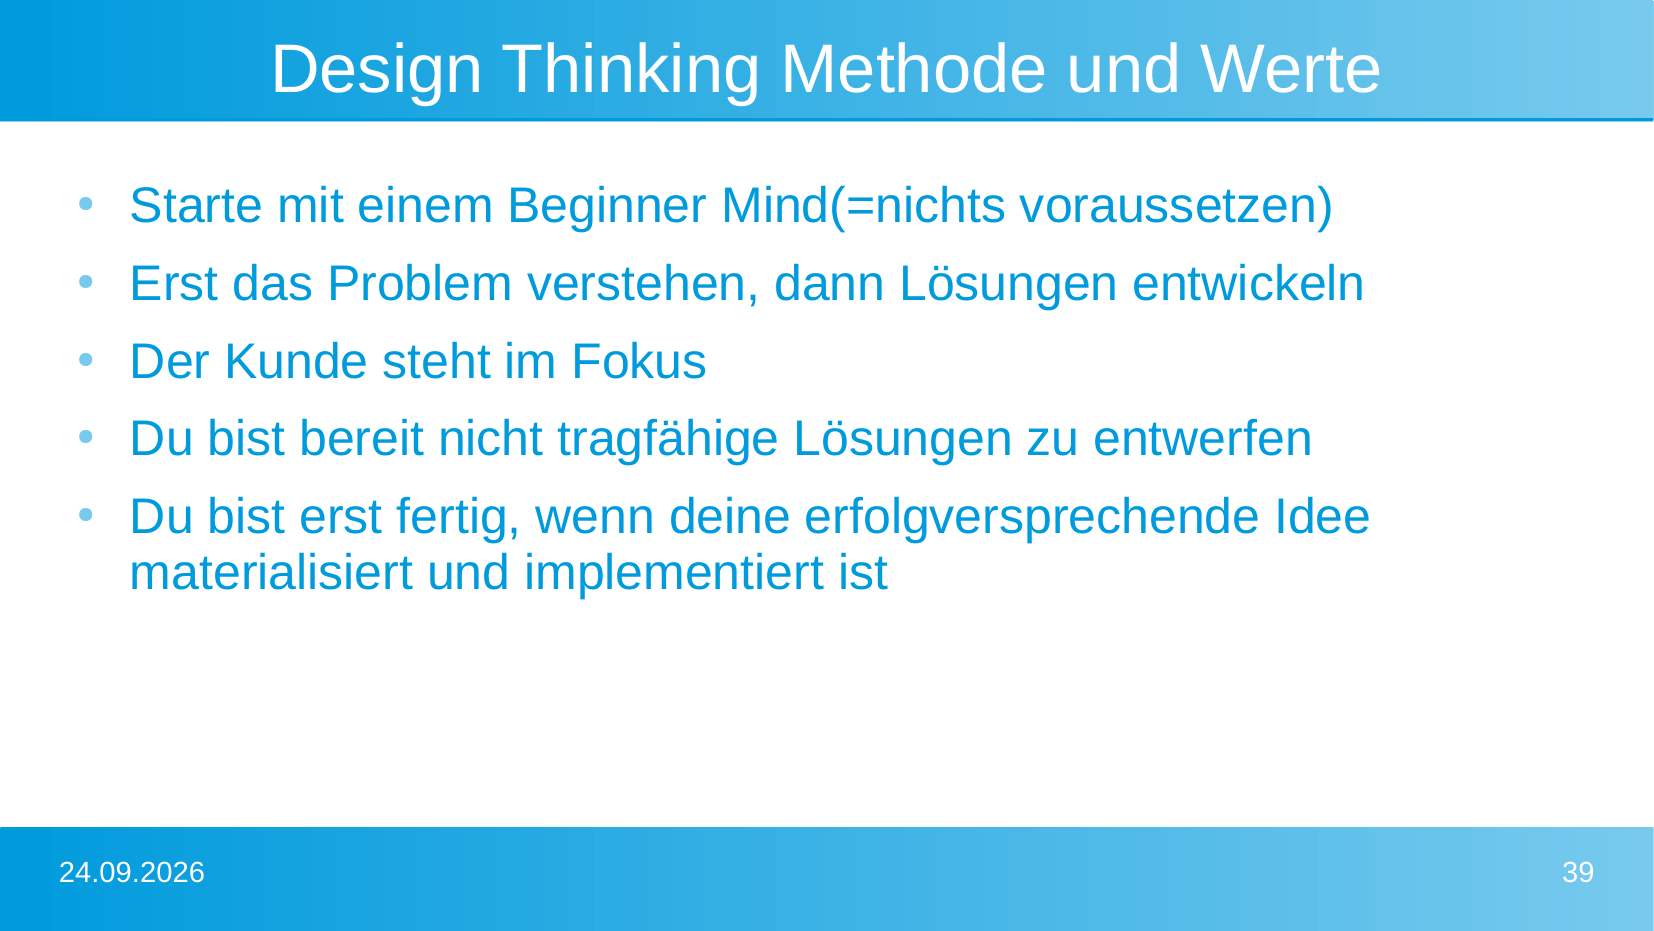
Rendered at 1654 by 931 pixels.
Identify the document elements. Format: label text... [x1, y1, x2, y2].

list Starte mit einem Beginner Mind(=nichts voraussetzen) Erst das Problem verstehen, dann Lösungen entwickeln Der Kunde steht im Fokus Du bist bereit nicht tragfähige Lösungen zu entwerfen Du bist erst fertig, wenn deine erfolgversprechende Idee materialisiert und implementiert ist [59, 177, 1595, 768]
title Design Thinking Methode und Werte [59, 29, 1595, 108]
